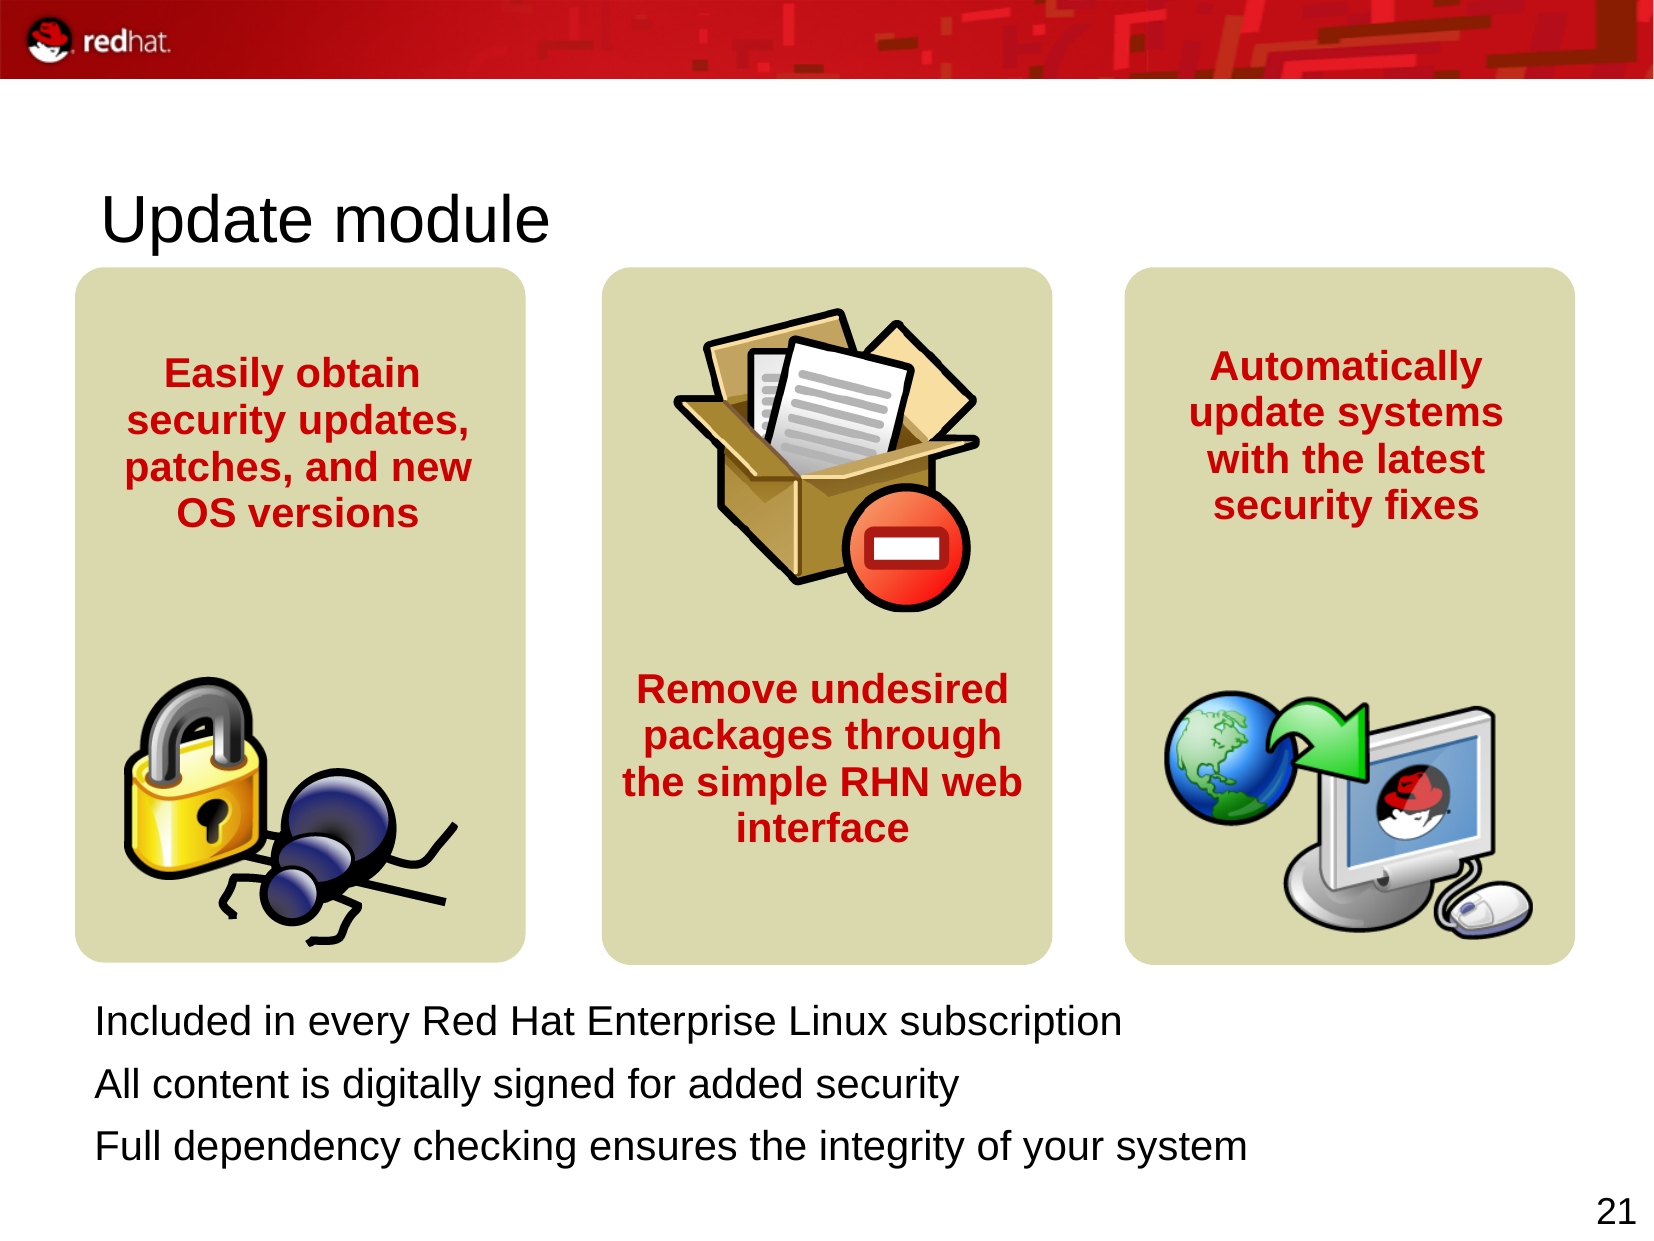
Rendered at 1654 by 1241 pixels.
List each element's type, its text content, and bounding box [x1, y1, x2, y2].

text_box [75, 267, 526, 963]
picture [124, 676, 458, 947]
text_box [601, 267, 1053, 965]
list Included in every Red Hat Enterprise Linux subscription All content is digitally signed for added security Full dependency checking ensures the integrity of your system [94, 998, 1500, 1182]
text_box [1124, 267, 1576, 965]
picture [1163, 683, 1544, 950]
text_box Remove undesired packages through the simple RHN web interface [605, 657, 1040, 950]
title Update module [100, 171, 1506, 267]
text_box Automatically update systems with the latest security fixes [1130, 335, 1563, 671]
text_box Easily obtain security updates, patches, and new OS versions [76, 342, 520, 635]
picture [0, 0, 1654, 79]
picture [673, 308, 980, 613]
